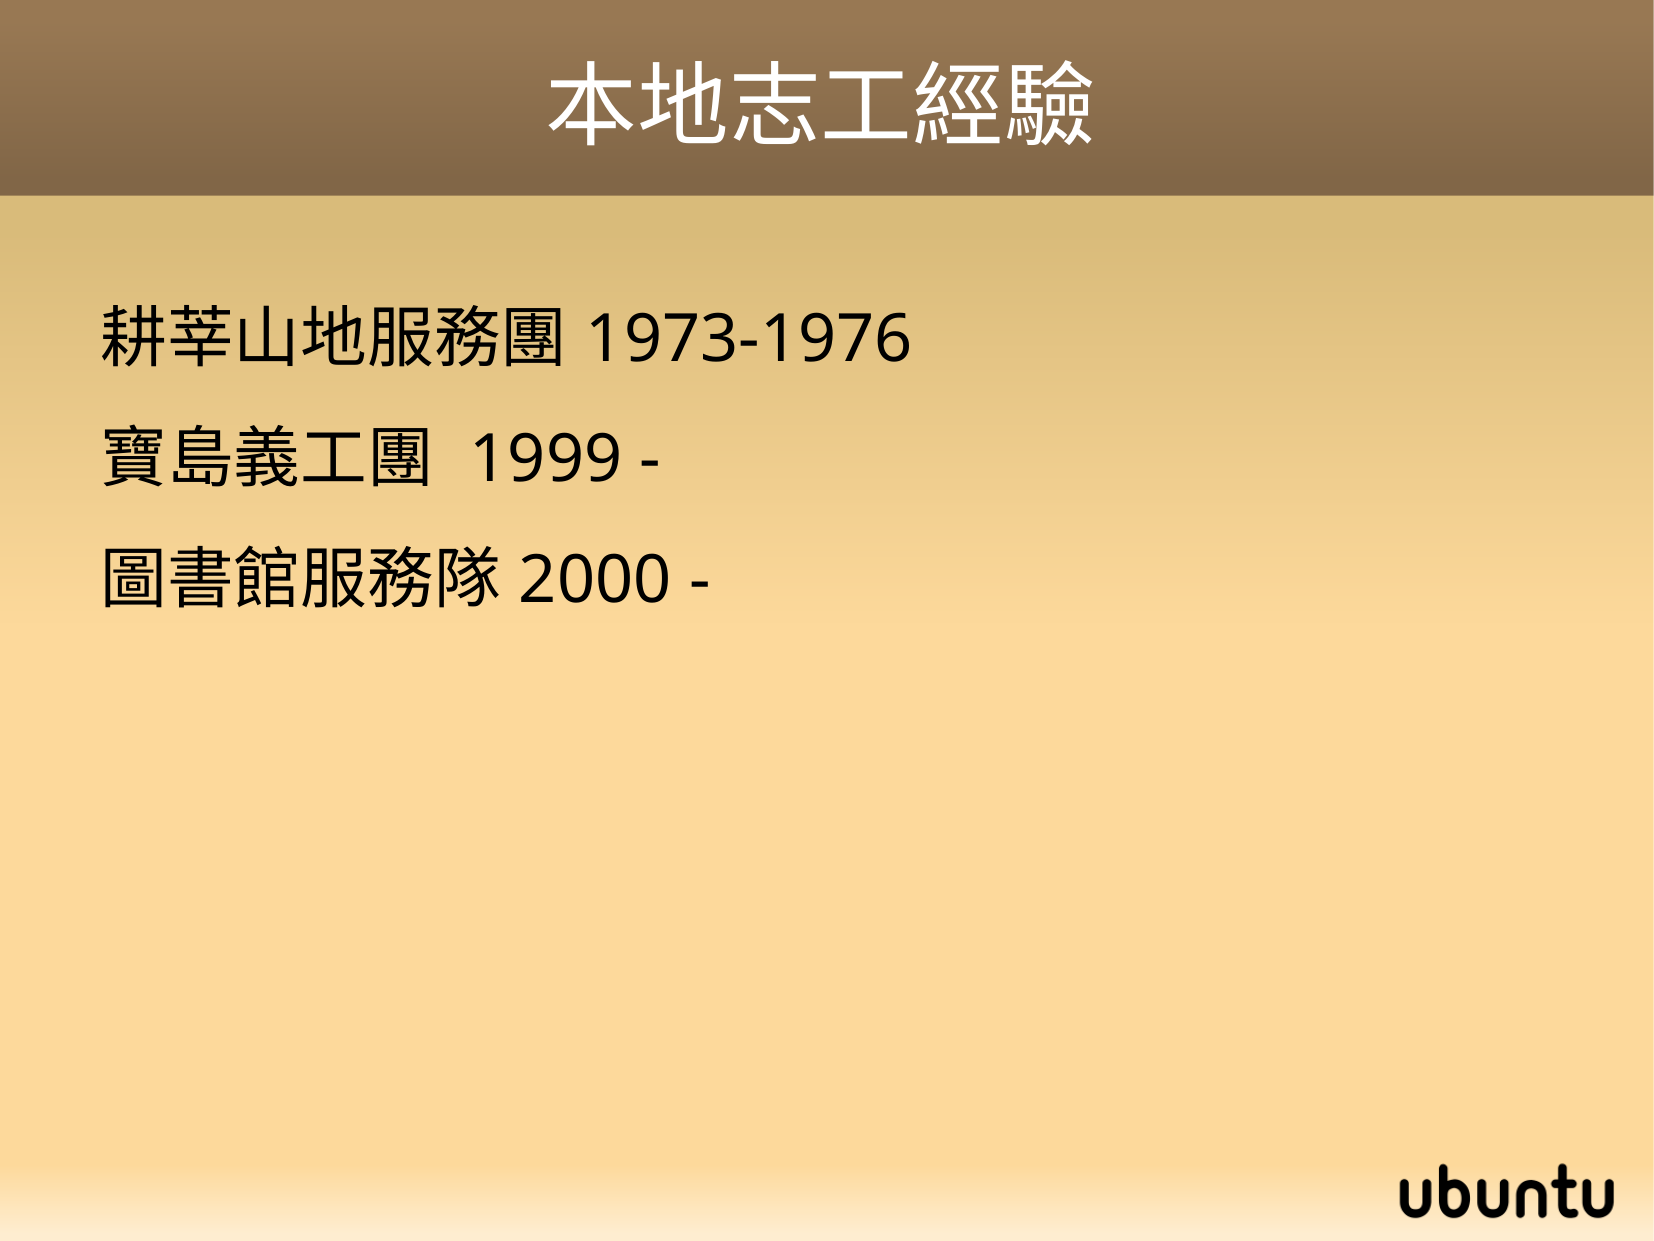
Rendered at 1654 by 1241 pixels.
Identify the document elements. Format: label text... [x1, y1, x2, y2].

title 本地志工經驗 [76, 7, 1565, 200]
picture [0, 0, 1654, 1241]
list 耕莘山地服務團1973-1976 寶島義工團 1999 - 圖書館服務隊2000 - [82, 290, 1571, 1094]
